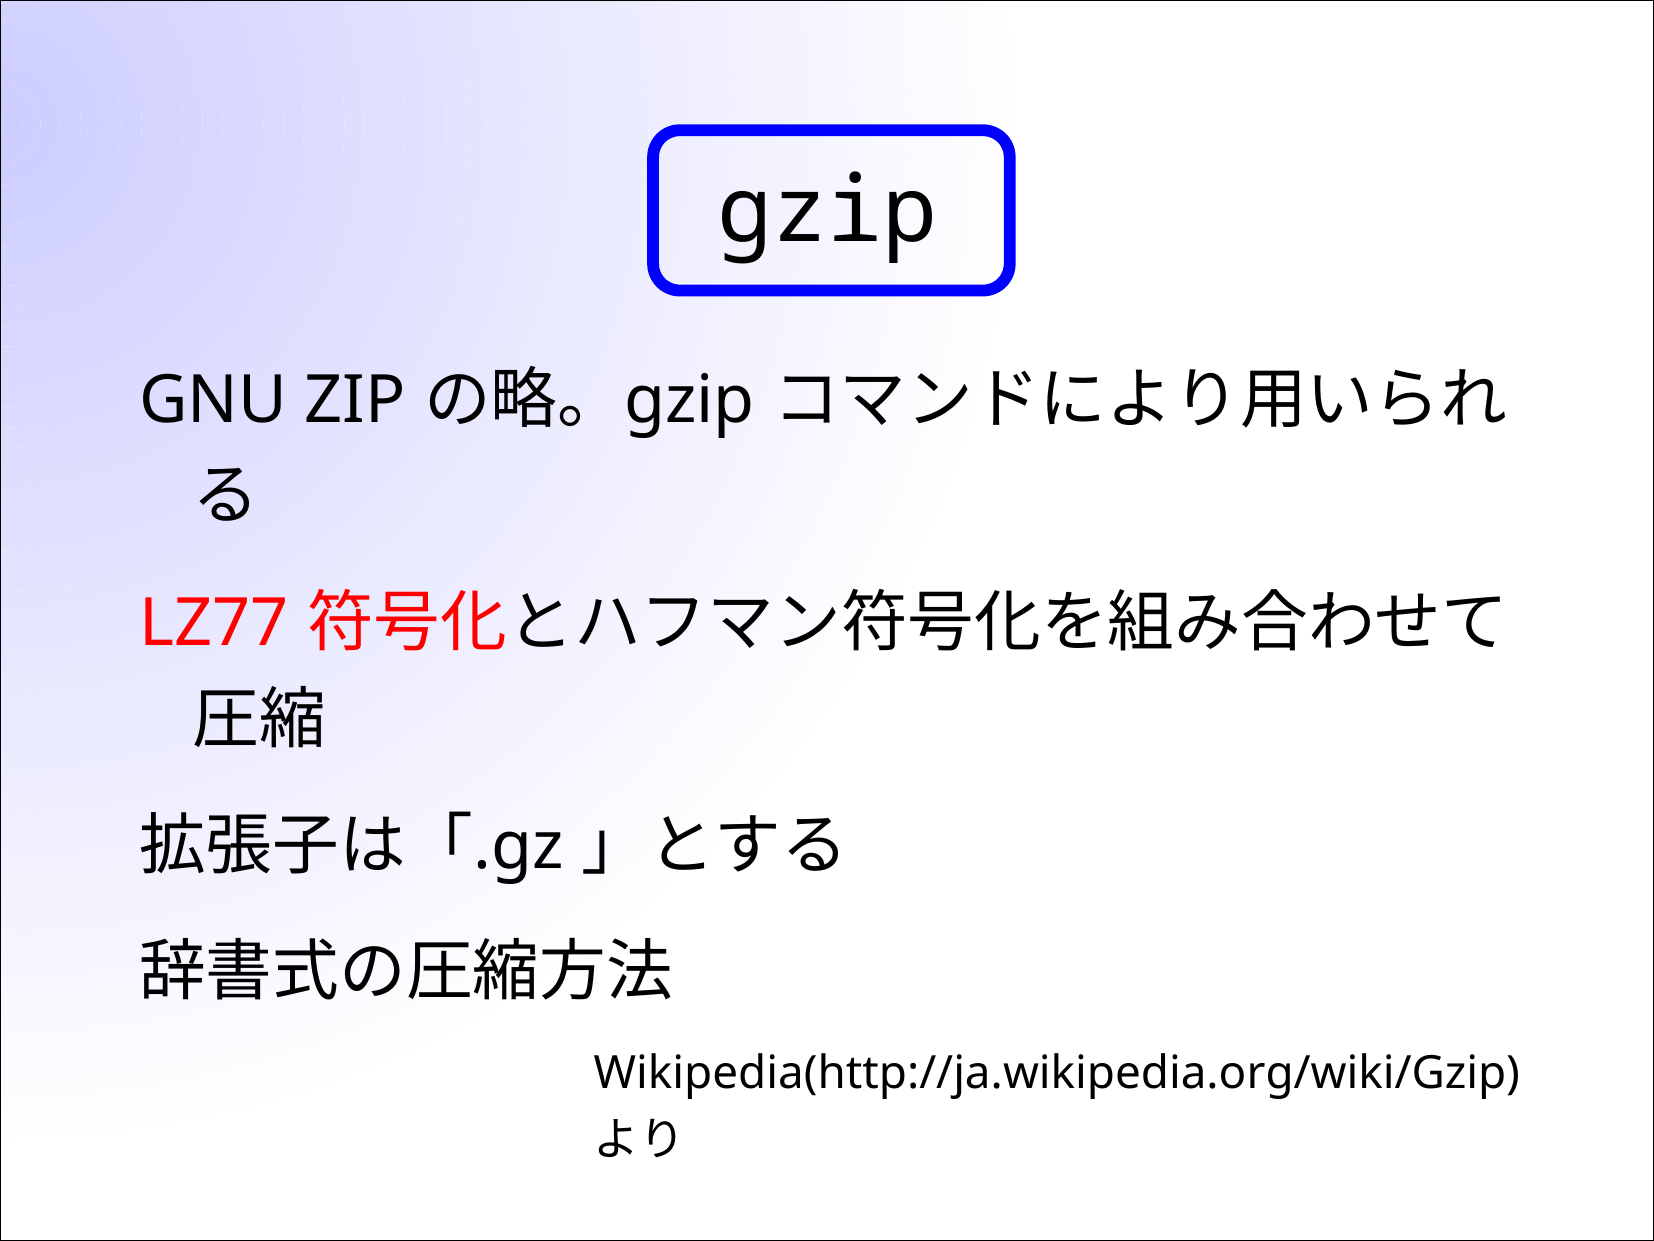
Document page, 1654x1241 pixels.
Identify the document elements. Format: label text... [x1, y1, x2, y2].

list GNU ZIPの略。gzipコマンドにより用いられる LZ77符号化とハフマン符号化を組み合わせて圧縮 拡張子は「.gz」とする 辞書式の圧縮方法 [121, 344, 1534, 1127]
title gzip [121, 102, 1534, 311]
text_box Wikipedia(http://ja.wikipedia.org/wiki/Gzip) より [593, 1039, 1617, 1132]
